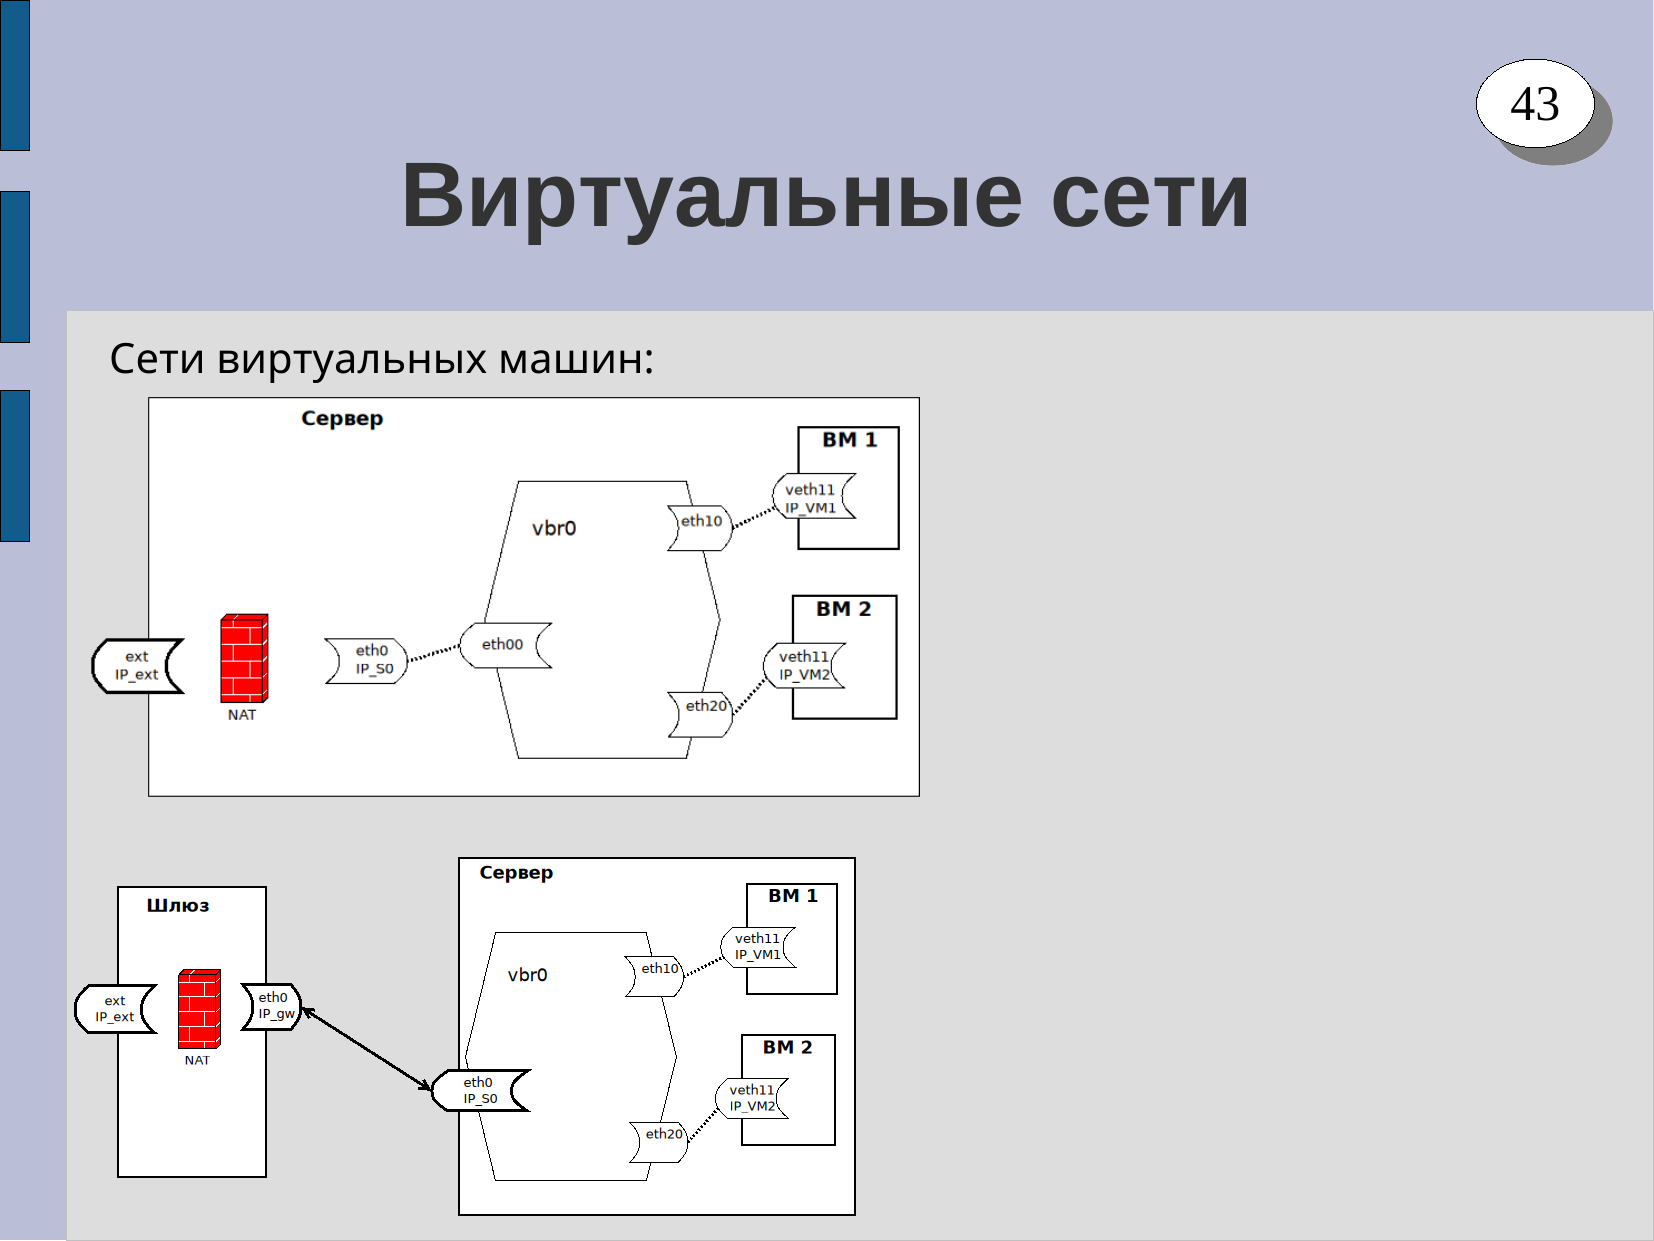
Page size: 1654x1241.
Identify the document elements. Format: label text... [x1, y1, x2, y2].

picture [71, 856, 857, 1217]
title Виртуальные сети [121, 91, 1534, 299]
text_box 43 [1476, 59, 1595, 148]
picture [88, 396, 920, 798]
text_box Сети виртуальных машин: [94, 329, 886, 384]
